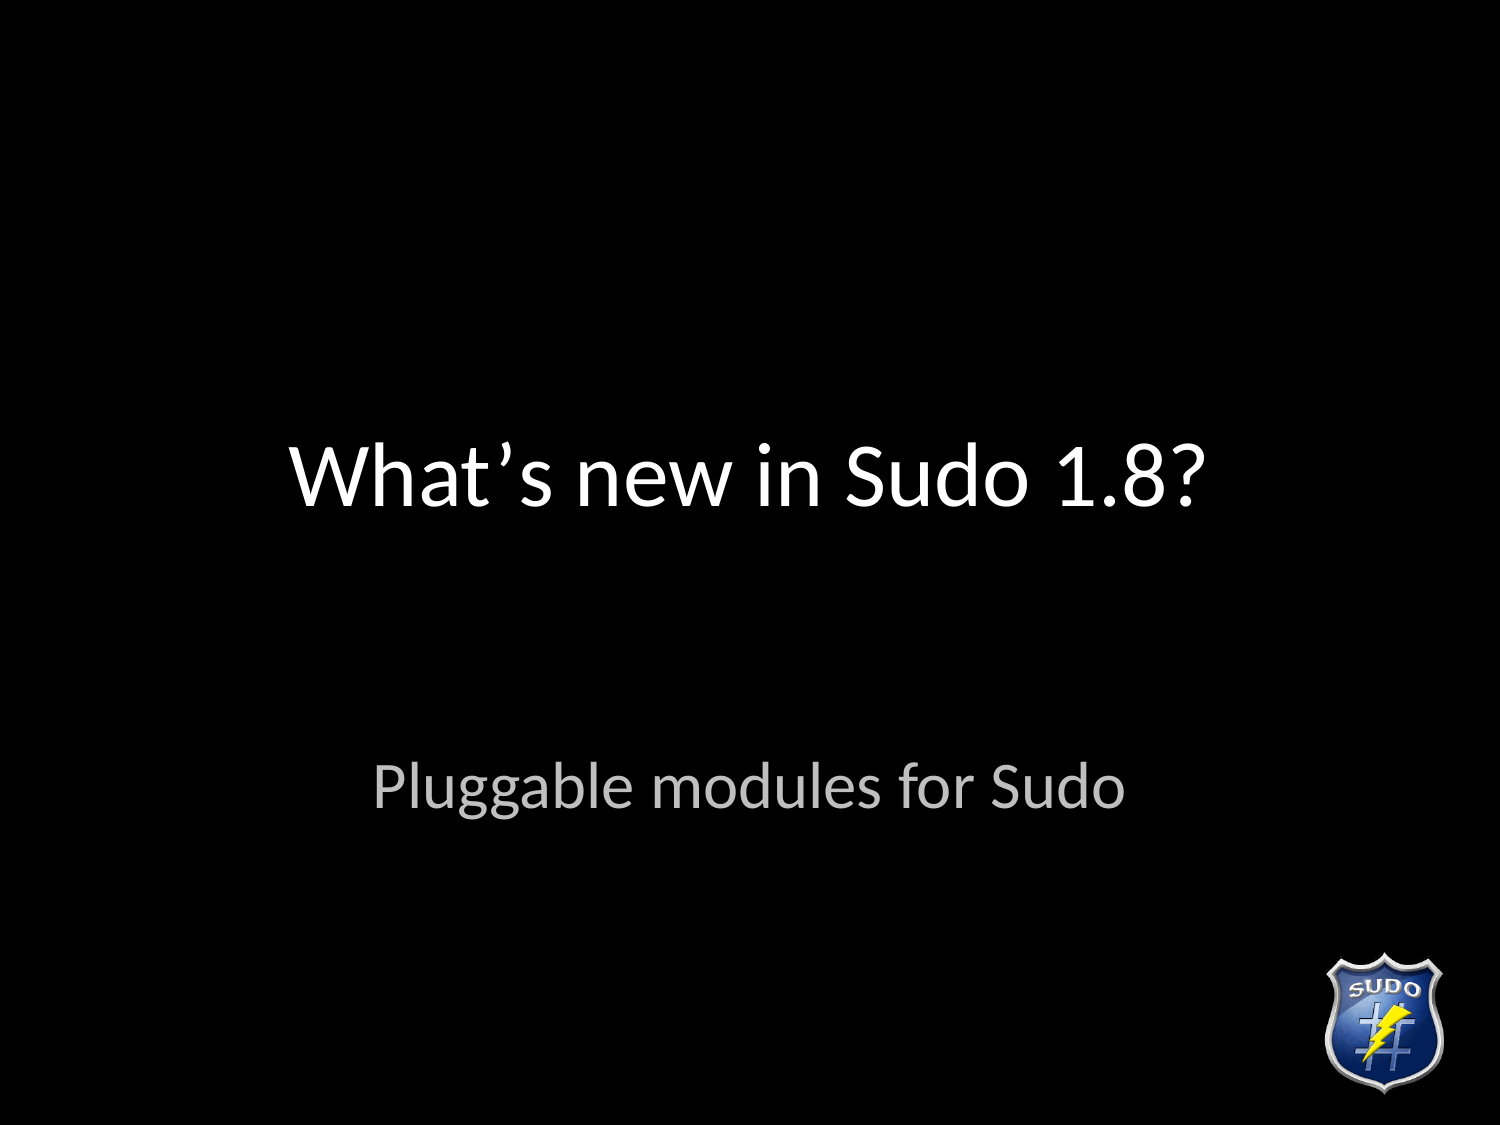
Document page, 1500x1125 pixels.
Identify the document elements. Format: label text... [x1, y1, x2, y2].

picture [1315, 949, 1453, 1103]
title What’s new in Sudo 1.8? [112, 349, 1388, 591]
text_box Pluggable modules for Sudo [225, 637, 1276, 926]
